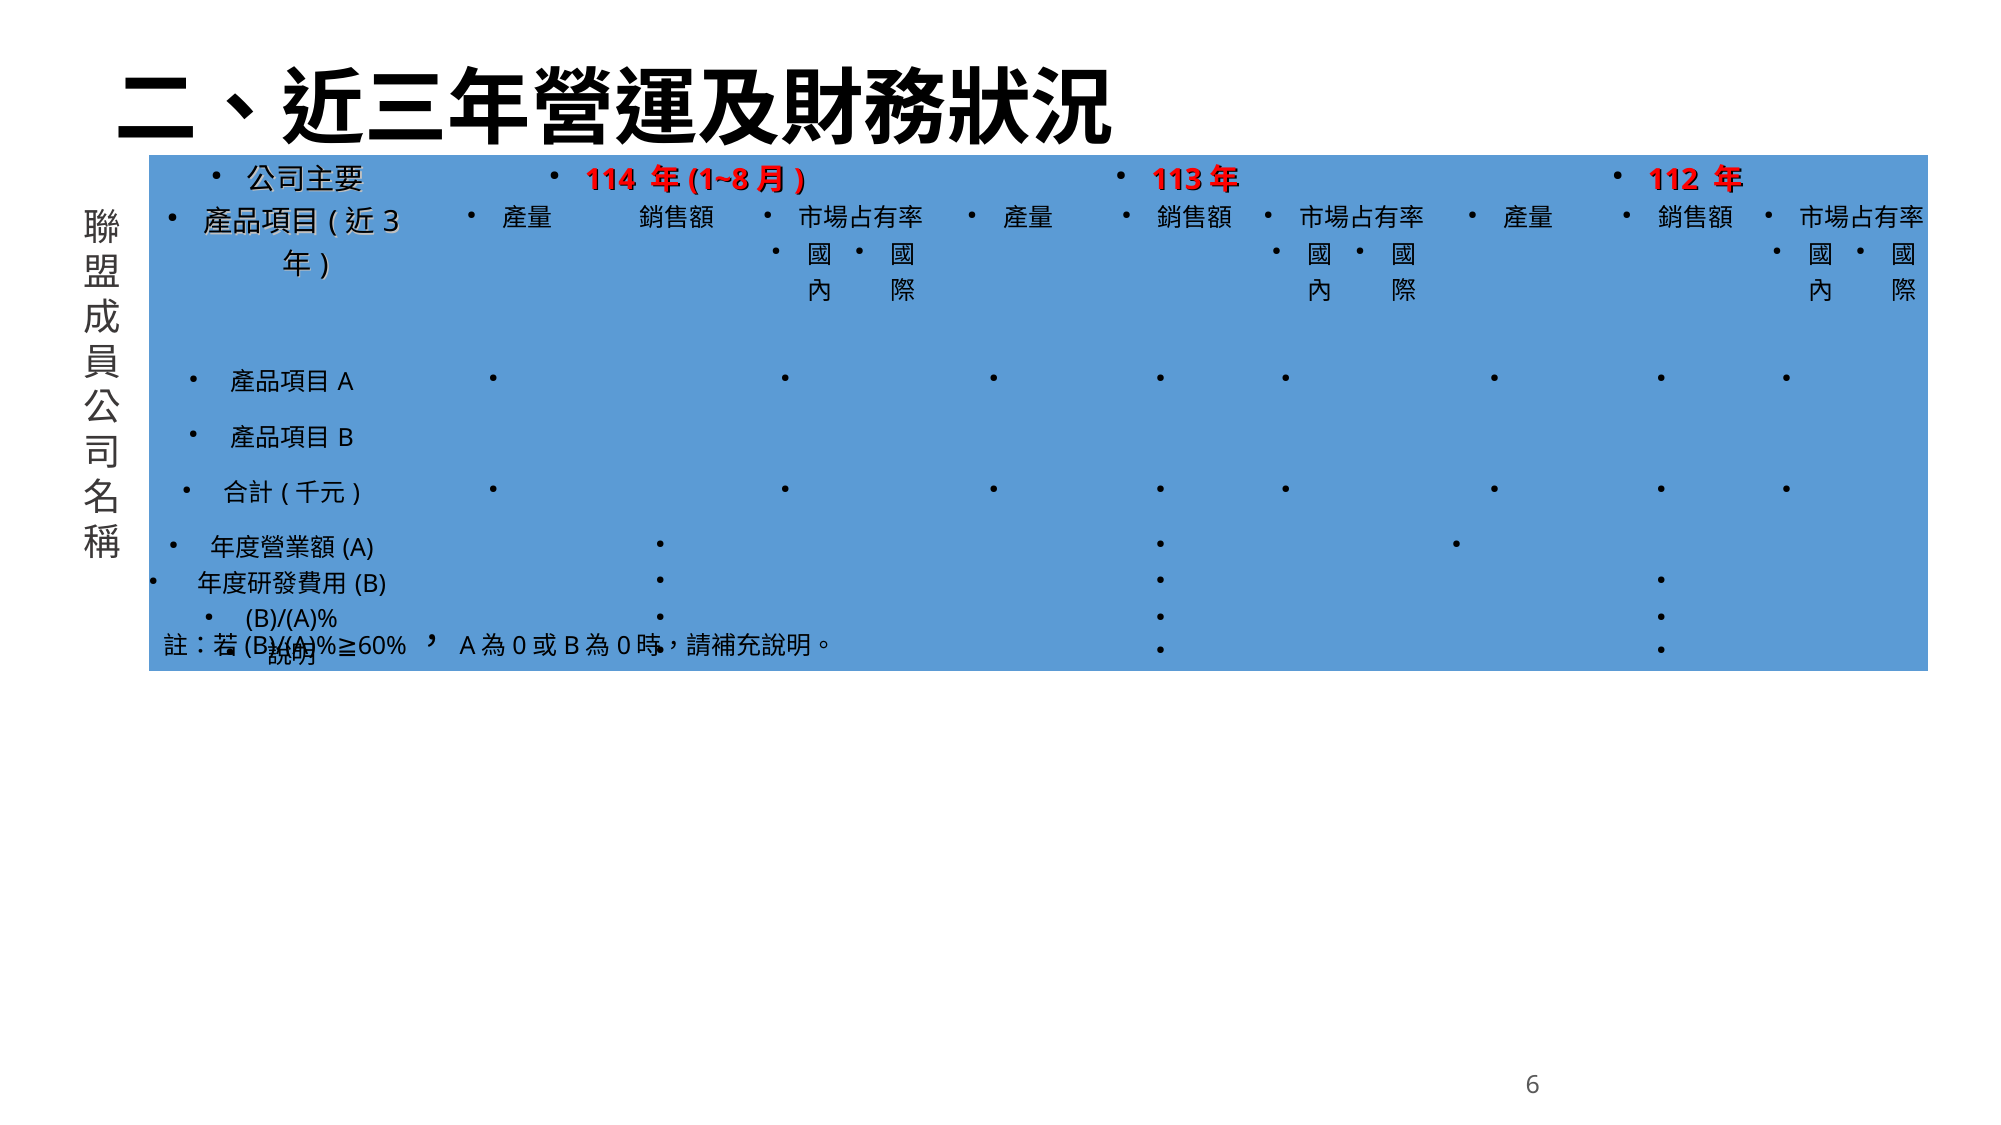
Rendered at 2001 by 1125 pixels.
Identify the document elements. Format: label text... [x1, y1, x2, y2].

table_cell [760, 472, 844, 528]
table_cell 銷售額 [593, 198, 760, 362]
table_cell [844, 362, 927, 417]
table_cell 國內 [760, 234, 844, 362]
table_cell 年度營業額(A) [149, 528, 426, 564]
table_cell [1094, 362, 1261, 417]
table_header 112 年 [1428, 155, 1928, 198]
text_box 註：若(B)/(A)%≧60%，A為0或B為0時，請補充說明。 [149, 610, 852, 670]
table_cell 產量 [426, 198, 593, 362]
table_cell 國內 [1761, 234, 1845, 362]
table_cell [844, 417, 927, 472]
table_cell [844, 472, 927, 528]
table_cell [1428, 528, 1928, 564]
table_cell [1761, 362, 1845, 417]
table_cell [760, 417, 844, 472]
table_cell [1261, 472, 1344, 528]
table_cell [1428, 362, 1594, 417]
table_cell [1845, 472, 1928, 528]
table_cell [593, 362, 760, 417]
table_cell [927, 362, 1094, 417]
table_cell [1761, 417, 1845, 472]
table_cell [593, 417, 760, 472]
table_cell [1428, 417, 1594, 472]
table_cell [1094, 472, 1261, 528]
table_cell [1594, 362, 1761, 417]
table_cell [927, 564, 1428, 600]
table_header 114 年(1~8月) [426, 155, 927, 198]
table_cell [1094, 417, 1261, 472]
table_cell [426, 634, 927, 671]
table_cell [927, 600, 1428, 634]
text_box 聯盟成員公司名稱 [65, 155, 138, 610]
table_cell 銷售額 [1094, 198, 1261, 362]
title 二、近三年營運及財務狀況 [99, 56, 1900, 166]
table_cell [760, 362, 844, 417]
table_cell [927, 528, 1428, 564]
table_cell 市場占有率 [760, 198, 927, 234]
table_cell [426, 472, 593, 528]
table_cell [426, 528, 927, 564]
table_header 公司主要 產品項目(近3年) [149, 155, 426, 362]
table_cell 國際 [1845, 234, 1928, 362]
table_cell [1594, 472, 1761, 528]
table_cell 國內 [1261, 234, 1344, 362]
table_cell 銷售額 [1594, 198, 1761, 362]
table_cell [1428, 634, 1928, 671]
table_cell 國際 [844, 234, 927, 362]
table_cell [593, 472, 760, 528]
table_cell 市場占有率 [1761, 198, 1928, 234]
table_cell [1428, 600, 1928, 634]
table_cell 市場占有率 [1261, 198, 1428, 234]
table_cell [1845, 362, 1928, 417]
table_cell 產量 [927, 198, 1094, 362]
table_cell [927, 634, 1428, 671]
table_cell [1261, 417, 1344, 472]
table_cell [1428, 564, 1928, 600]
table_cell 國際 [1344, 234, 1428, 362]
table_cell 年度研發費用(B) [149, 564, 426, 600]
table_cell [426, 362, 593, 417]
table_cell 產量 [1428, 198, 1594, 362]
table_cell 產品項目B [149, 417, 426, 472]
table_cell [1344, 472, 1428, 528]
table_cell [1261, 362, 1344, 417]
table_cell [426, 564, 927, 600]
table_cell [426, 417, 593, 472]
text_box 6 [1510, 1061, 1961, 1097]
table_cell [1344, 417, 1428, 472]
table_cell [426, 600, 927, 634]
table_cell [1761, 472, 1845, 528]
table_cell [1594, 417, 1761, 472]
table_cell [927, 472, 1094, 528]
table_cell [1344, 362, 1428, 417]
table_cell 產品項目A [149, 362, 426, 417]
table_cell [927, 417, 1094, 472]
table_cell 合計(千元) [149, 472, 426, 528]
table_cell [1428, 472, 1594, 528]
table_cell (B)/(A)% [149, 600, 426, 610]
table_cell [1845, 417, 1928, 472]
table_header 113年 [927, 155, 1428, 198]
